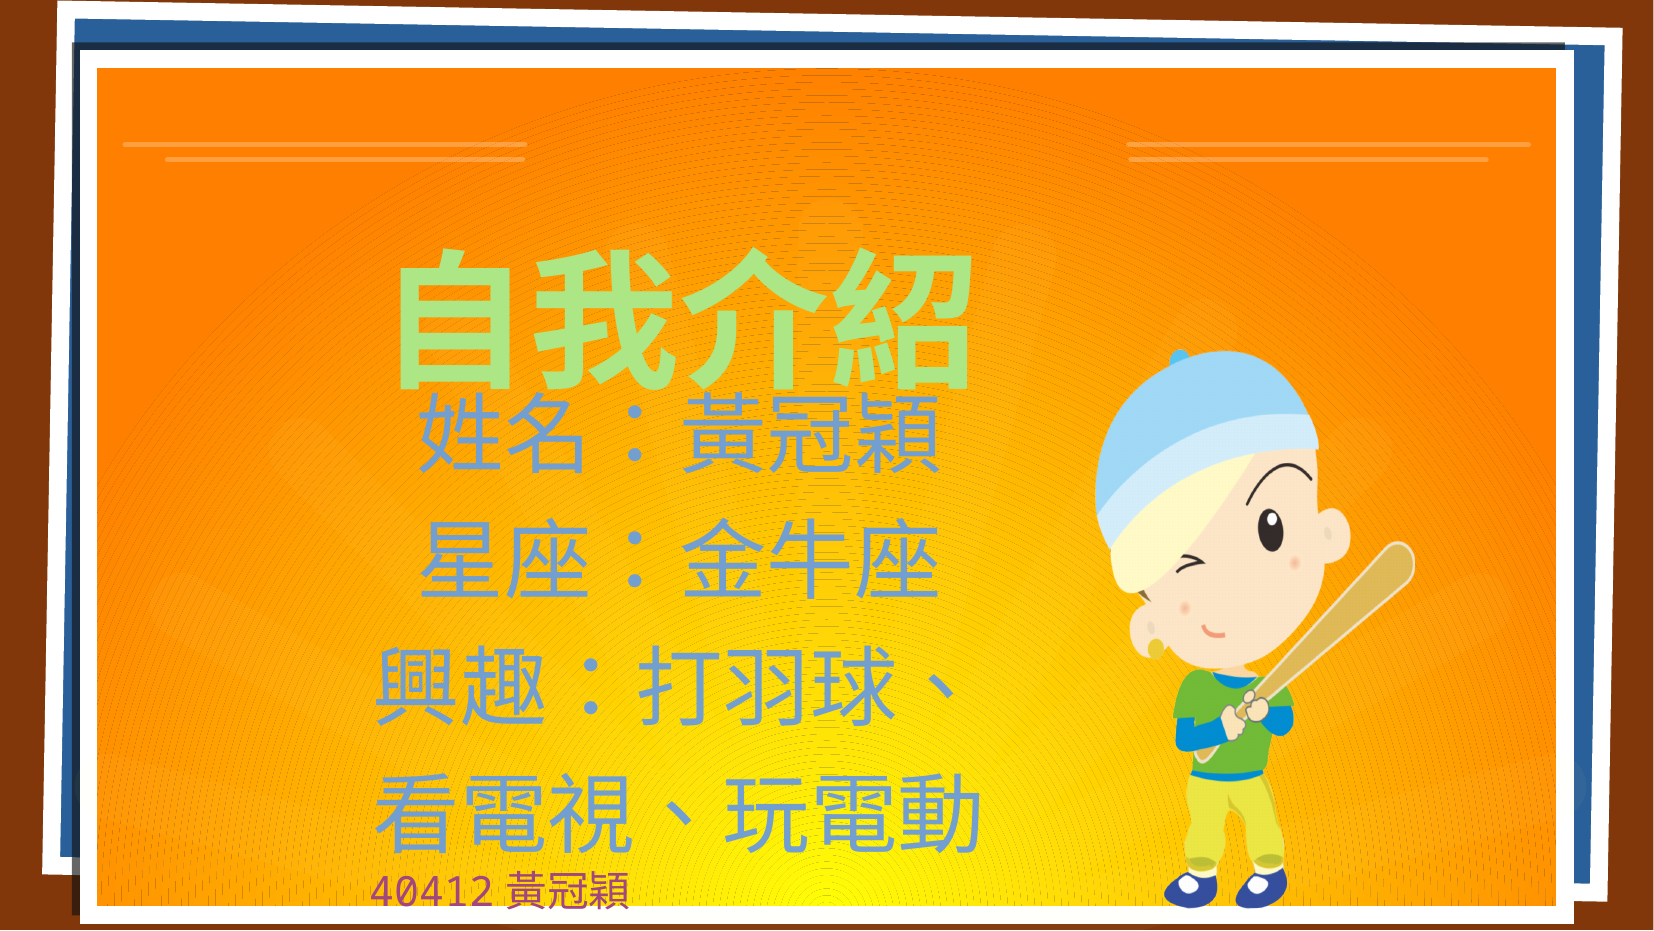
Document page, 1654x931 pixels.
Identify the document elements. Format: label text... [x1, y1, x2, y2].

title 自我介紹 [324, 88, 1034, 380]
picture [1095, 338, 1415, 916]
text_box 40412黃冠穎 [354, 850, 650, 916]
subtitle 姓名：黃冠穎 星座：金牛座 興趣：打羽球、 看電視、玩電動 [177, 442, 1095, 794]
